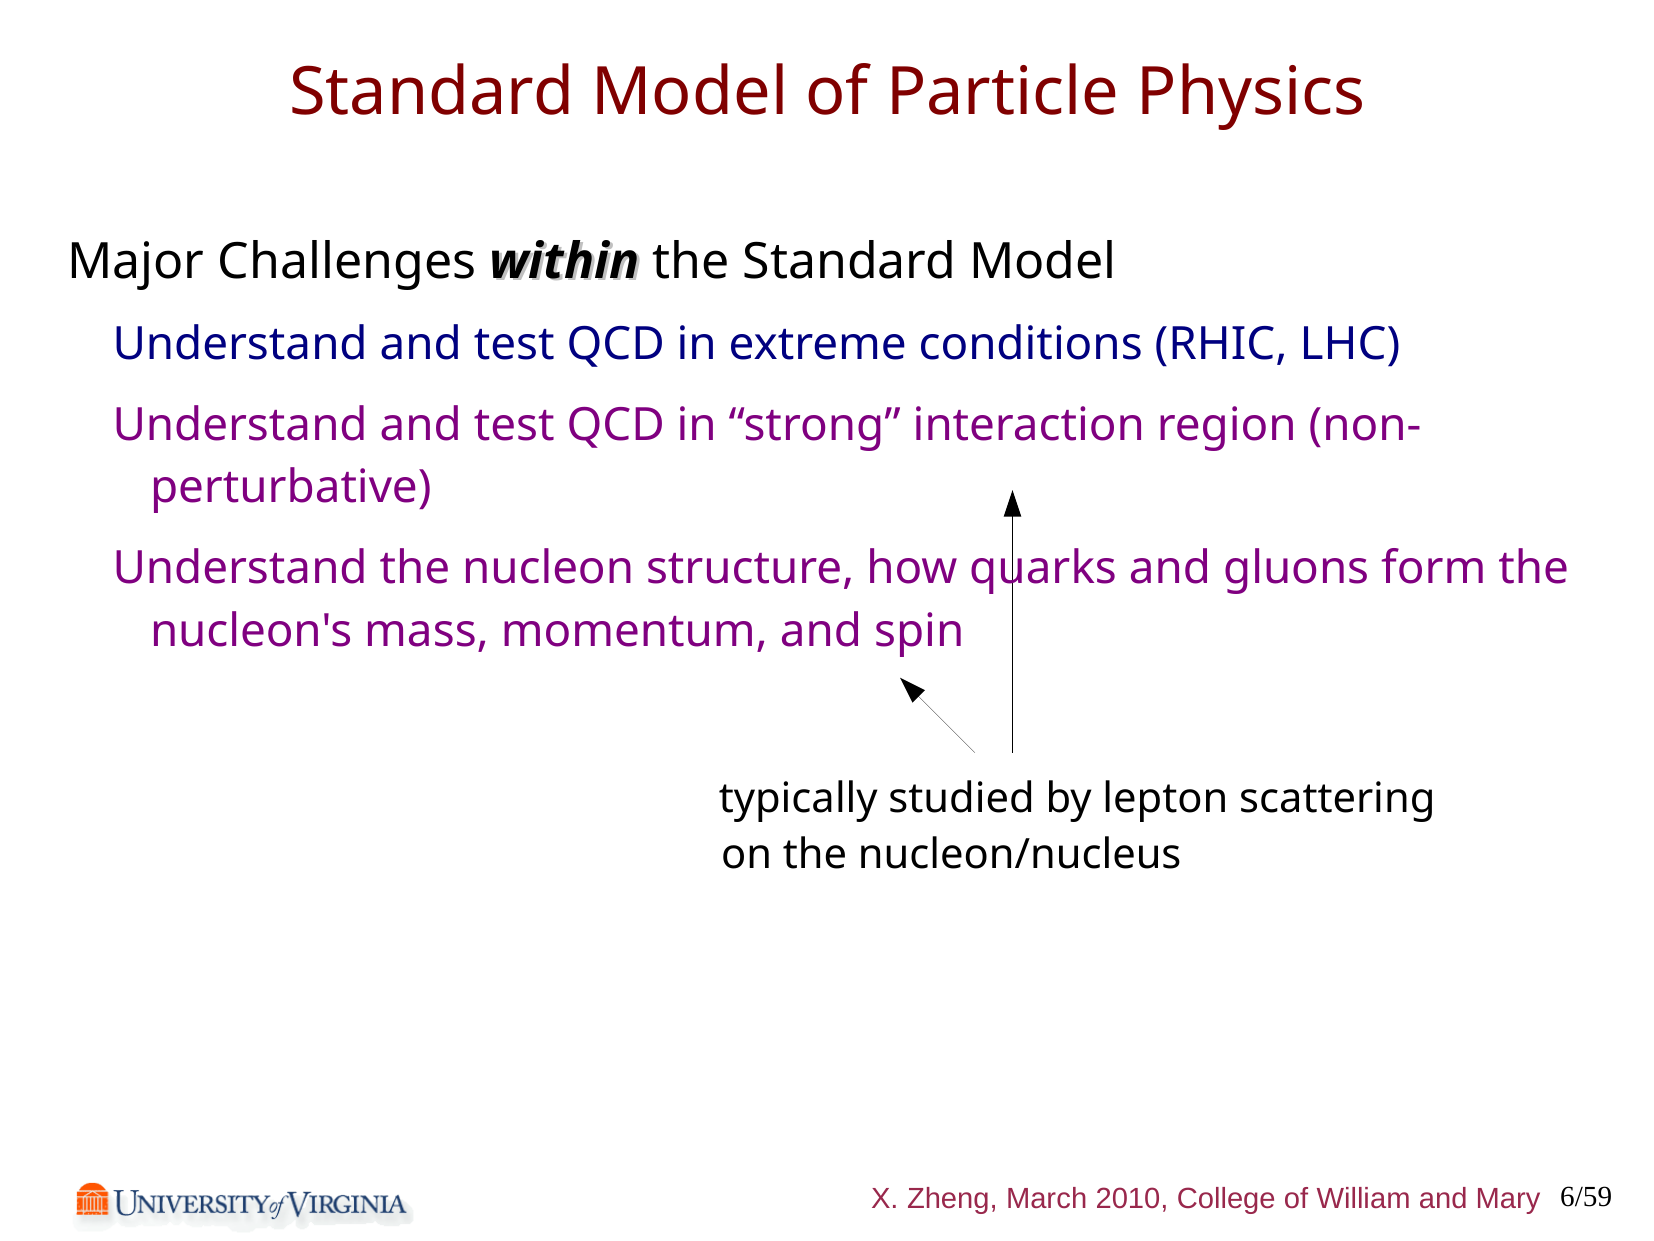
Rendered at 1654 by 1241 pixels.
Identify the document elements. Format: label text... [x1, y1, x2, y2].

text_box typically studied by lepton scattering on the nucleon/nucleus [718, 762, 1463, 887]
picture [53, 1165, 427, 1241]
text_box Major Challenges within the Standard Model Understand and test QCD in extreme conditions (RHIC, LHC) Understand and test QCD in “strong” interaction region (non-perturbative) Understand the nucleon structure, how quarks and gluons form the nucleon's mass, momentum, and spin [37, 184, 1613, 701]
title Standard Model of Particle Physics [59, 27, 1597, 151]
